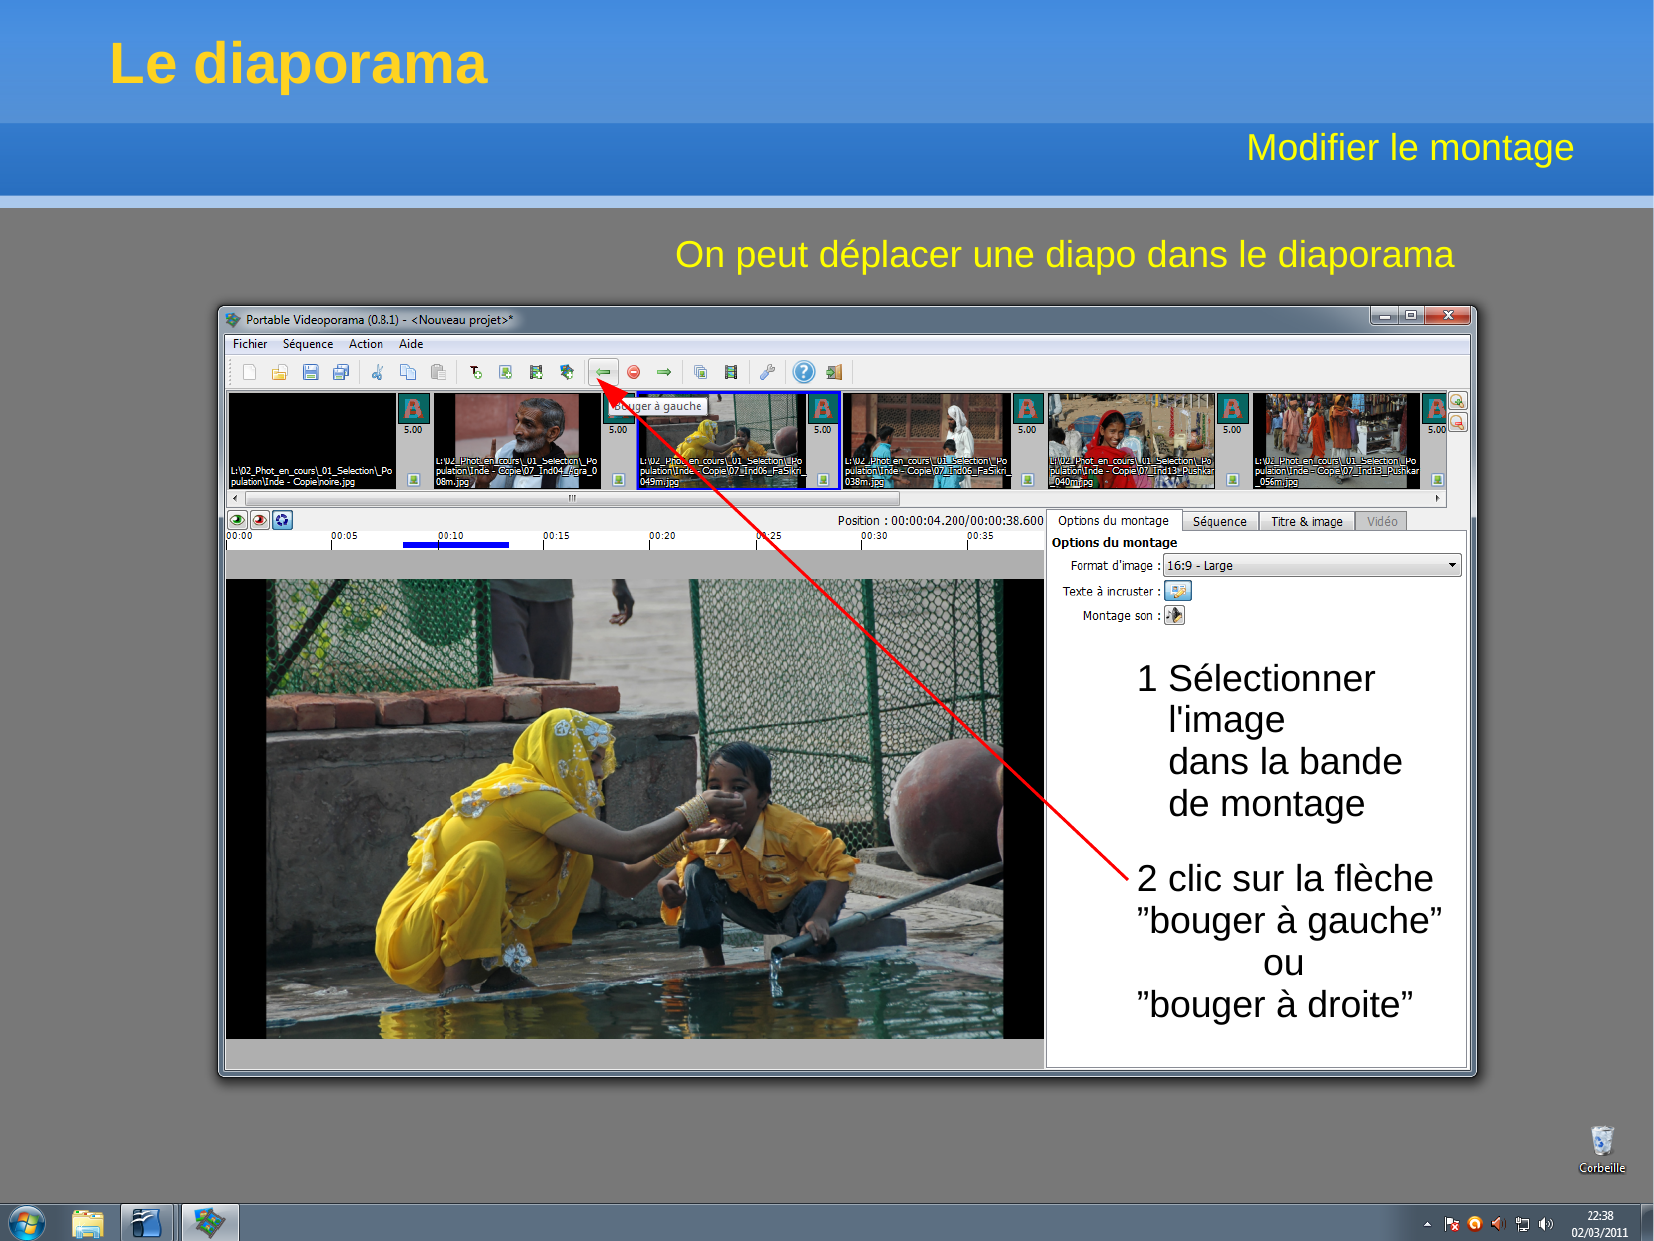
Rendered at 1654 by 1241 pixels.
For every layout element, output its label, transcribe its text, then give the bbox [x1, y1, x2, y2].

picture [0, 0, 1654, 206]
text_box Le diaporama [5, 17, 609, 107]
text_box 1 Sélectionner l'image dans la bande de montage [1122, 649, 1429, 833]
text_box On peut déplacer une diapo dans le diaporama [660, 225, 1470, 283]
picture [0, 208, 1654, 1241]
text_box Modifier le montage [1210, 77, 1654, 176]
text_box 2 clic sur la flèche ”bouger à gauche” ou ”bouger à droite” [1122, 850, 1460, 1034]
